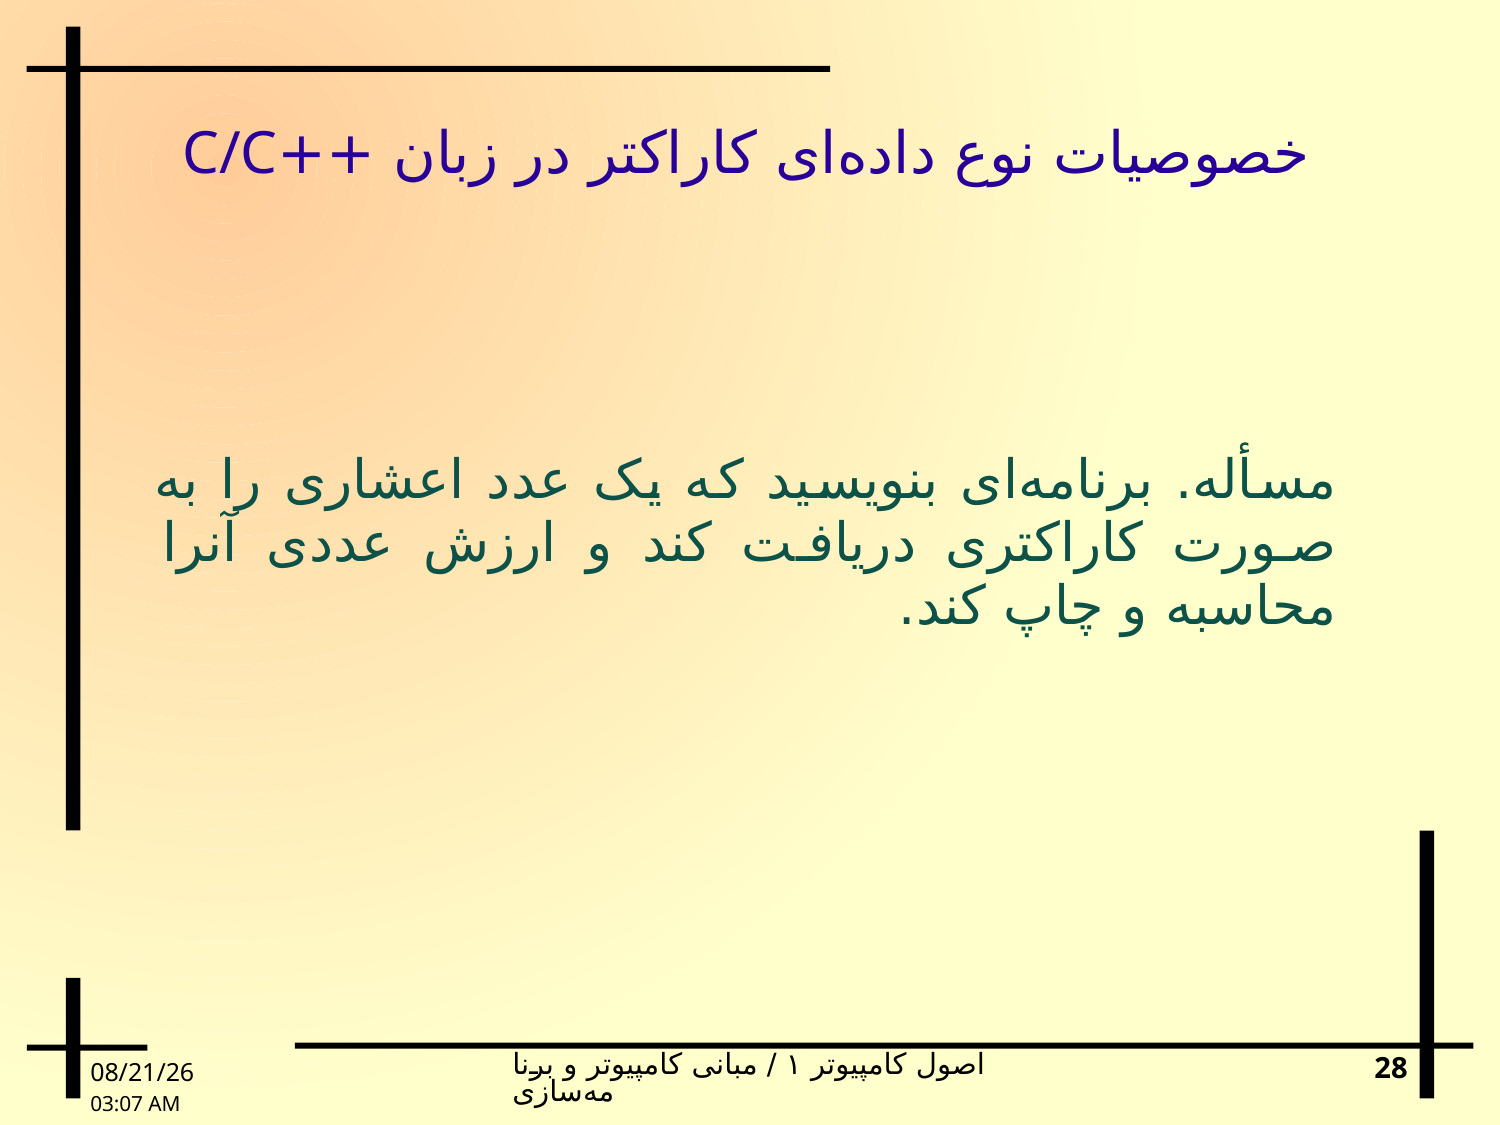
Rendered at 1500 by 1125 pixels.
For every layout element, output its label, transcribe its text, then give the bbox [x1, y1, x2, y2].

list مسأله. برنامه‌ای بنویسید که یک عدد اعشاری را به صورت کاراکتری دریافت کند و ارزش عددی آنرا محاسبه و چاپ کند. [150, 448, 1390, 618]
title خصوصیات نوع داده‌ای کاراکتر در زبان ++C/C [131, 91, 1361, 211]
